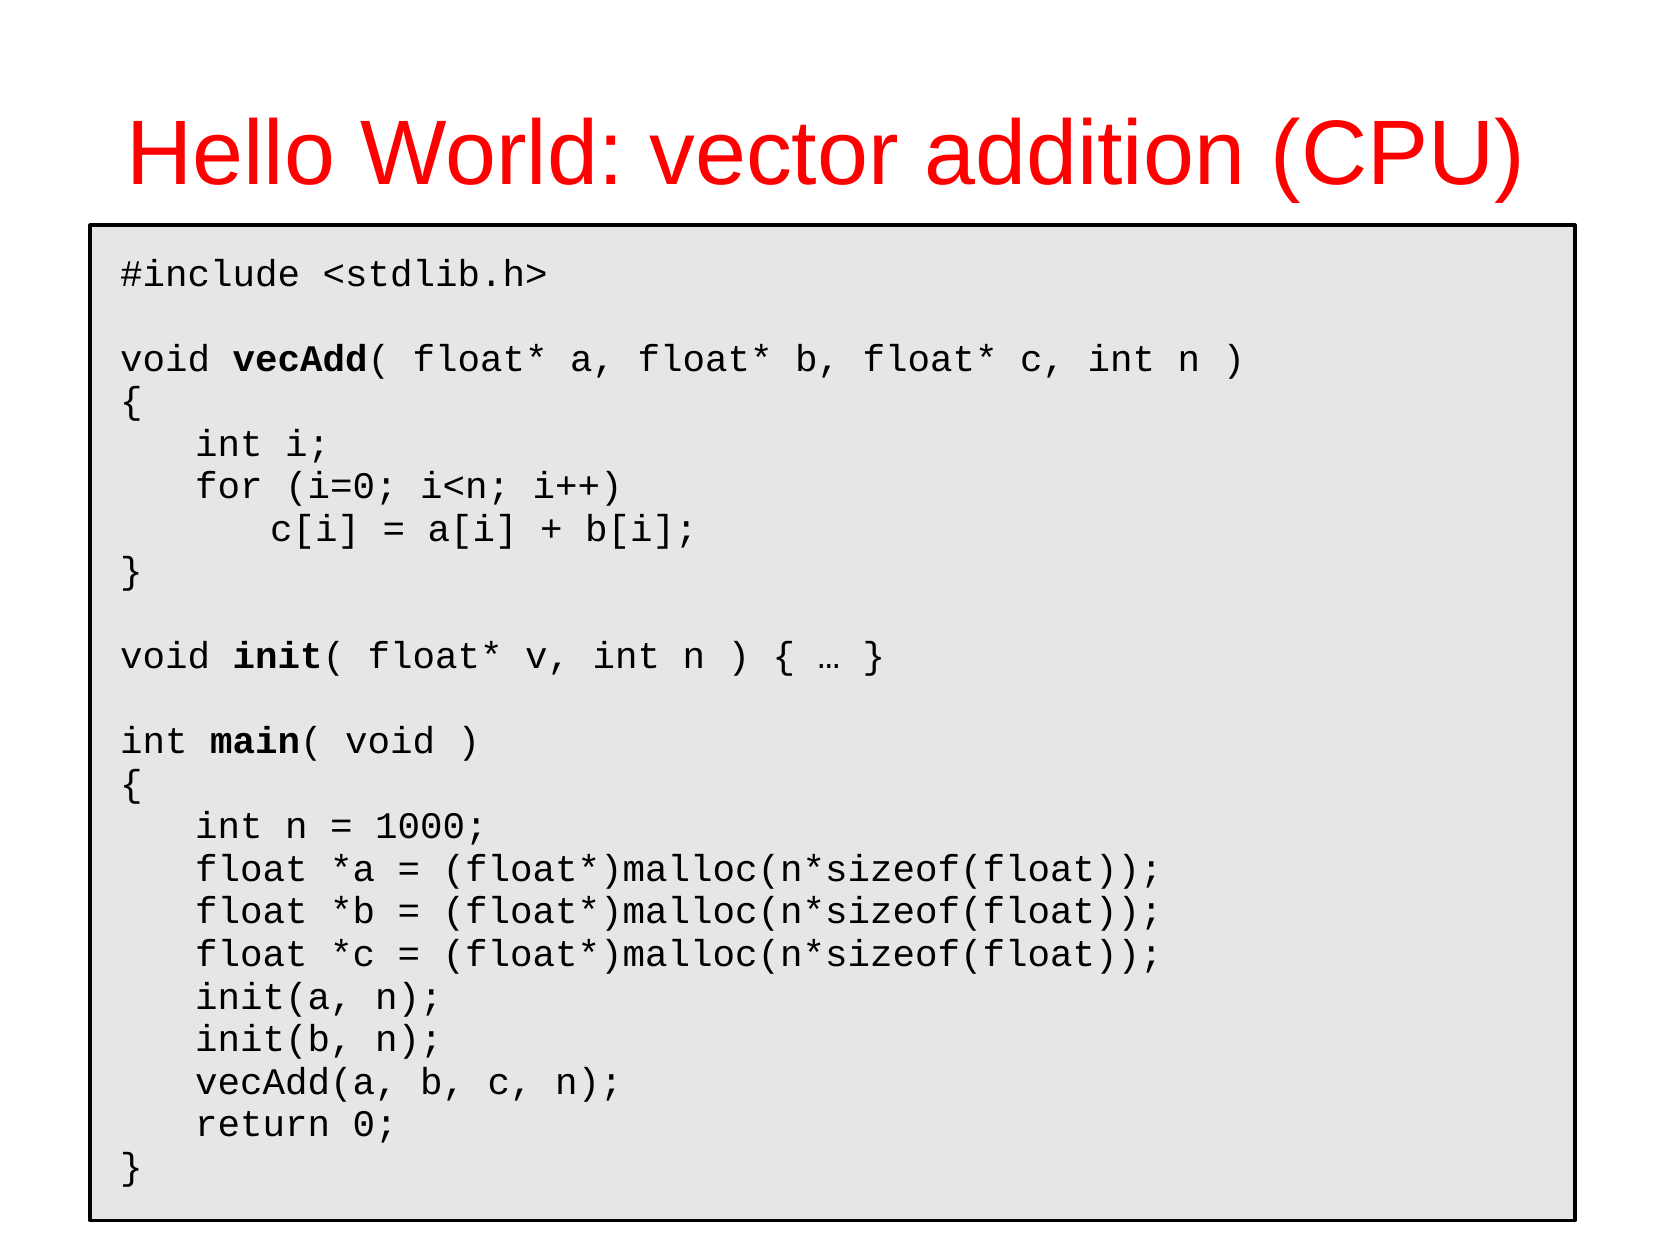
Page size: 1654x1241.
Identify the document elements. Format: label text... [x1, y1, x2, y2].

title Hello World: vector addition (CPU) [82, 49, 1571, 257]
text_box #include <stdlib.h> void vecAdd( float* a, float* b, float* c, int n ) { int i; for (i=0; i<n; i++) c[i] = a[i] + b[i]; } void init( float* v, int n ) { … } int main( void ) { int n = 1000; float *a = (float*)malloc(n*sizeof(float)); float *b = (float*)malloc(n*sizeof(float)); float *c = (float*)malloc(n*sizeof(float)); init(a, n); init(b, n); vecAdd(a, b, c, n); return 0; } [90, 225, 1576, 1221]
